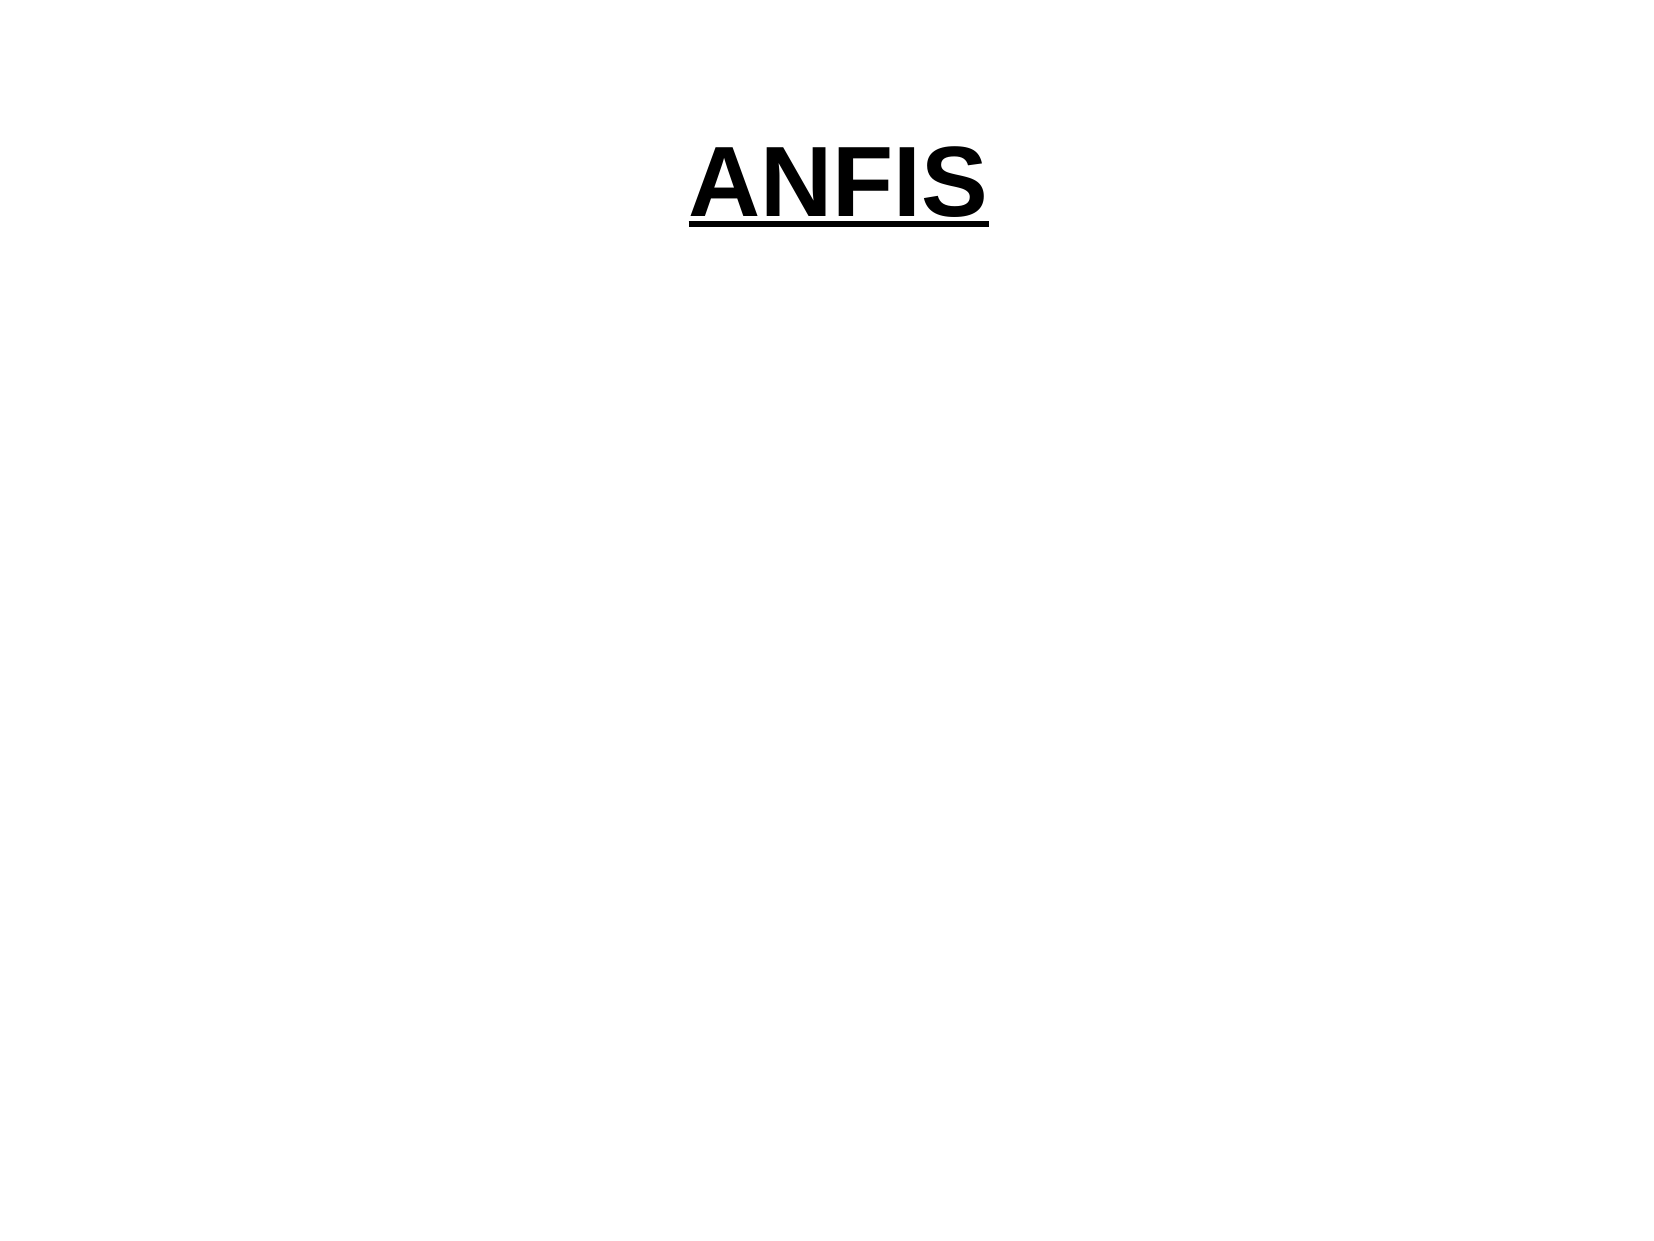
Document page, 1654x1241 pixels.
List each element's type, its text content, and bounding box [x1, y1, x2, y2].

text_box ANFIS [147, 118, 1530, 245]
